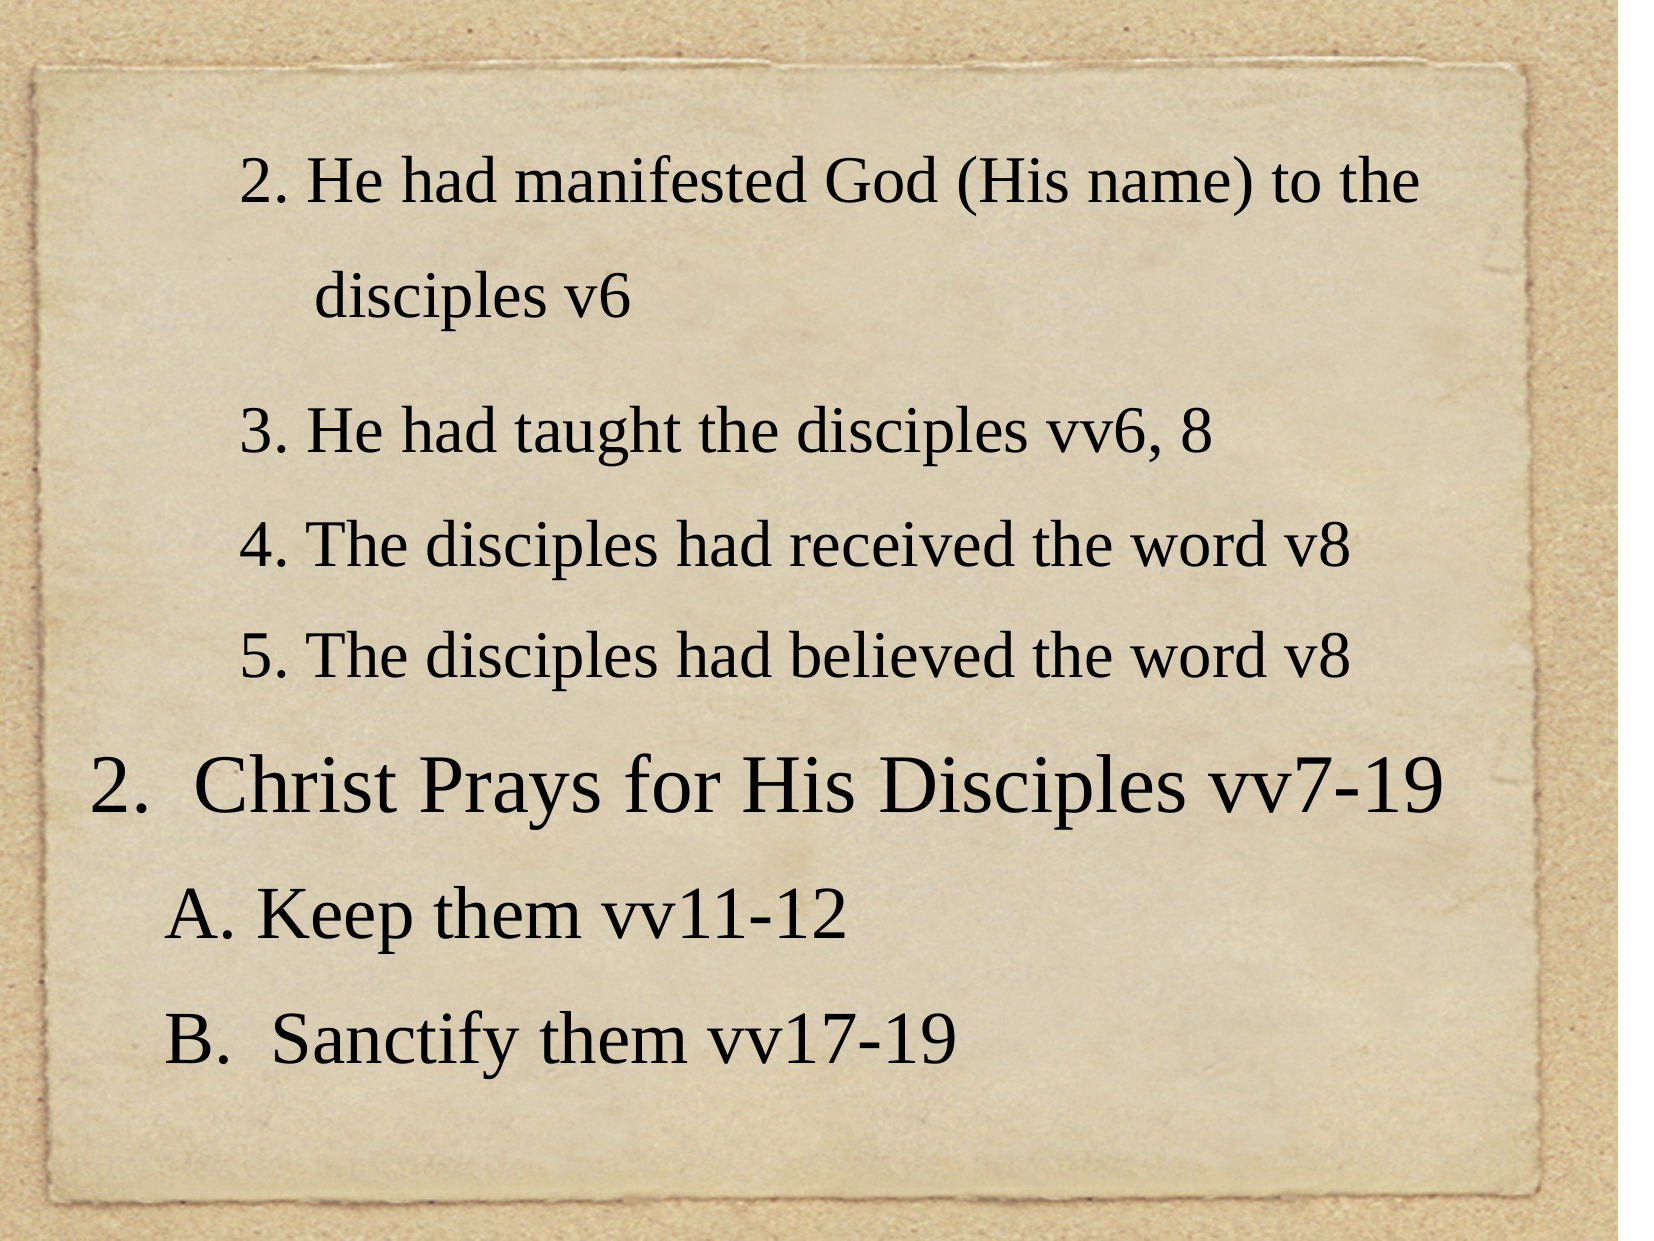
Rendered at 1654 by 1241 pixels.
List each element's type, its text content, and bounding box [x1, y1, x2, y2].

text_box 2. He had manifested God (His name) to the disciples v6 3. He had taught the disciples vv6, 8 4. The disciples had received the word v8 5. The disciples had believed the word v8 2. Christ Prays for His Disciples vv7-19 A. Keep them vv11-12 B. Sanctify them vv17-19 [75, 75, 1576, 1201]
picture [0, 0, 1618, 1241]
